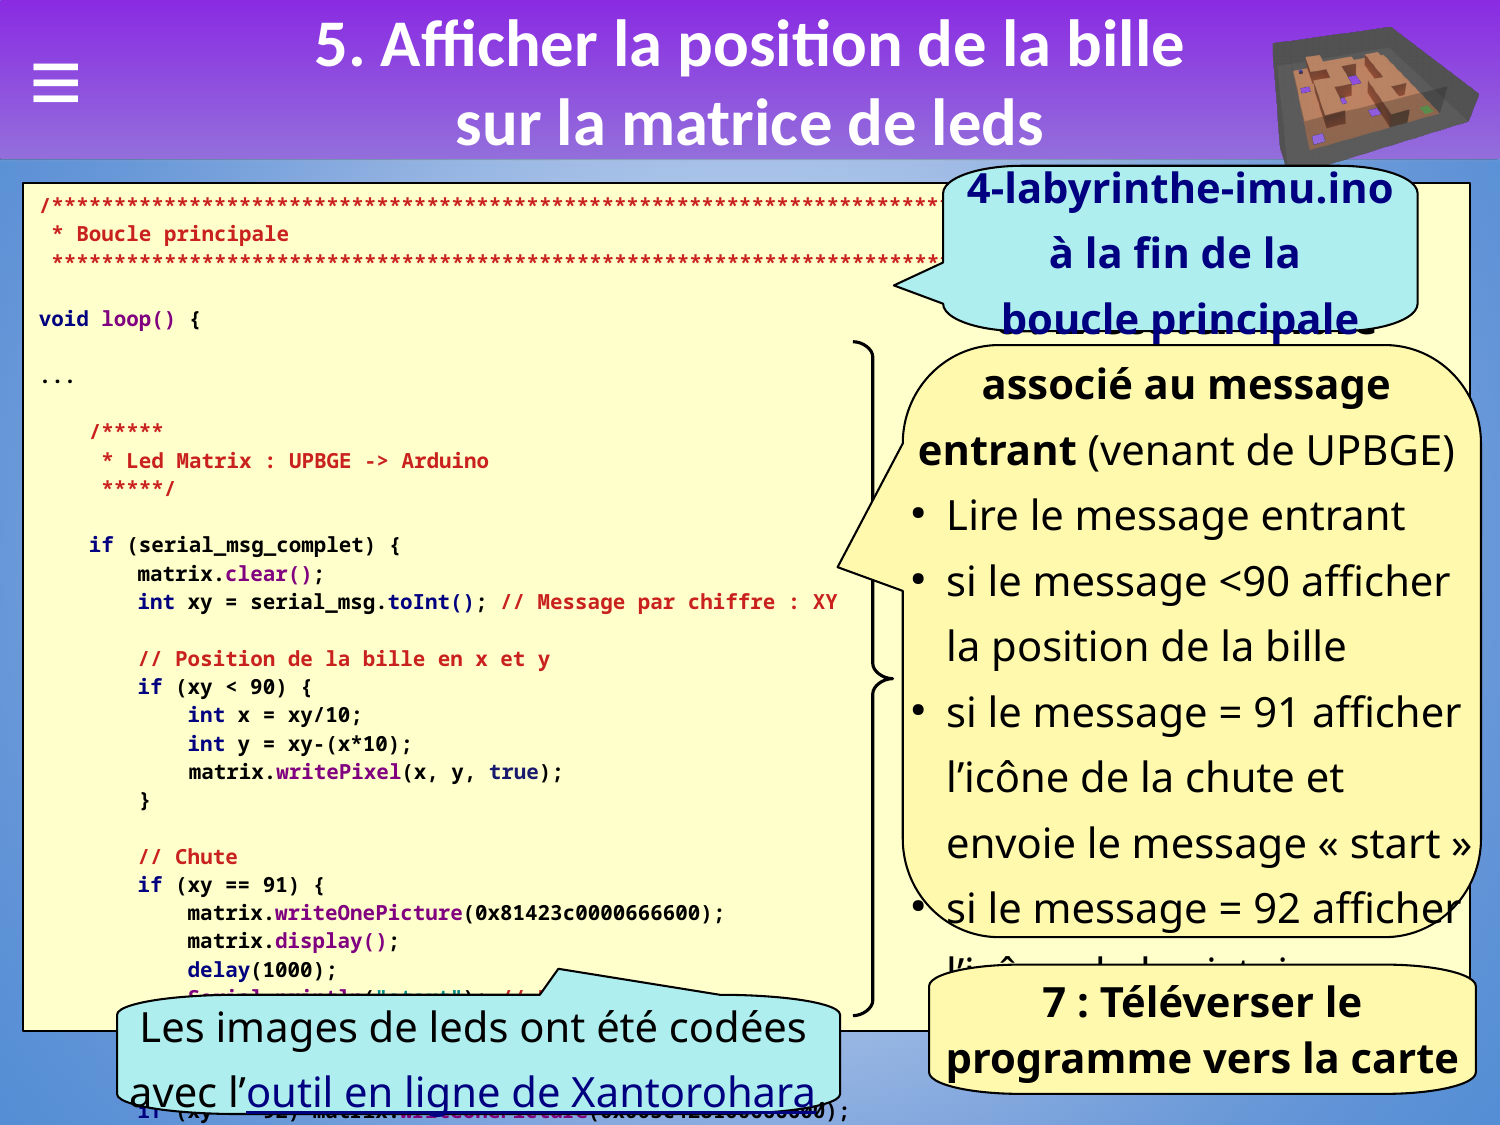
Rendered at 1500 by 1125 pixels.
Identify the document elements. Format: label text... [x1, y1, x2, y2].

text_box 7 : Téléverser le programme vers la carte [929, 964, 1476, 1094]
text_box 6 : Exécuter l’ordre associé au message entrant (venant de UPBGE) Lire le message entrant si le message <90 afficher la position de la bille si le message = 91 afficher l’icône de la chute et envoie le message « start » si le message = 92 afficher l’icône de la victoire [837, 345, 1481, 938]
text_box ≡ [14, 23, 101, 141]
picture [0, 27, 1500, 1125]
text_box 5. Afficher la position de la bille sur la matrice de leds [0, 0, 1500, 159]
text_box 4-labyrinthe-imu.ino à la fin de la boucle principale [893, 165, 1418, 332]
text_box Les images de leds ont été codées avec l’outil en ligne de Xantorohara. [117, 968, 841, 1115]
text_box /****************************************************************************** * Boucle principale ******************************************************************************/ void loop() { ... /***** * Led Matrix : UPBGE -> Arduino *****/ if (serial_msg_complet) { matrix.clear(); int xy = serial_msg.toInt(); // Message par chiffre : XY // Position de la bille en x et y if (xy < 90) { int x = xy/10; int y = xy-(x*10); matrix.writePixel(x, y, true); } // Chute if (xy == 91) { matrix.writeOnePicture(0x81423c0000666600); matrix.display(); delay(1000); Serial.println("start"); // Relance le jeu } // Victoire if (xy == 92) matrix.writeOnePicture(0x003c428100666600); matrix.display(); serial_msg = ""; serial_msg_complet = false; } } [23, 182, 1471, 1032]
